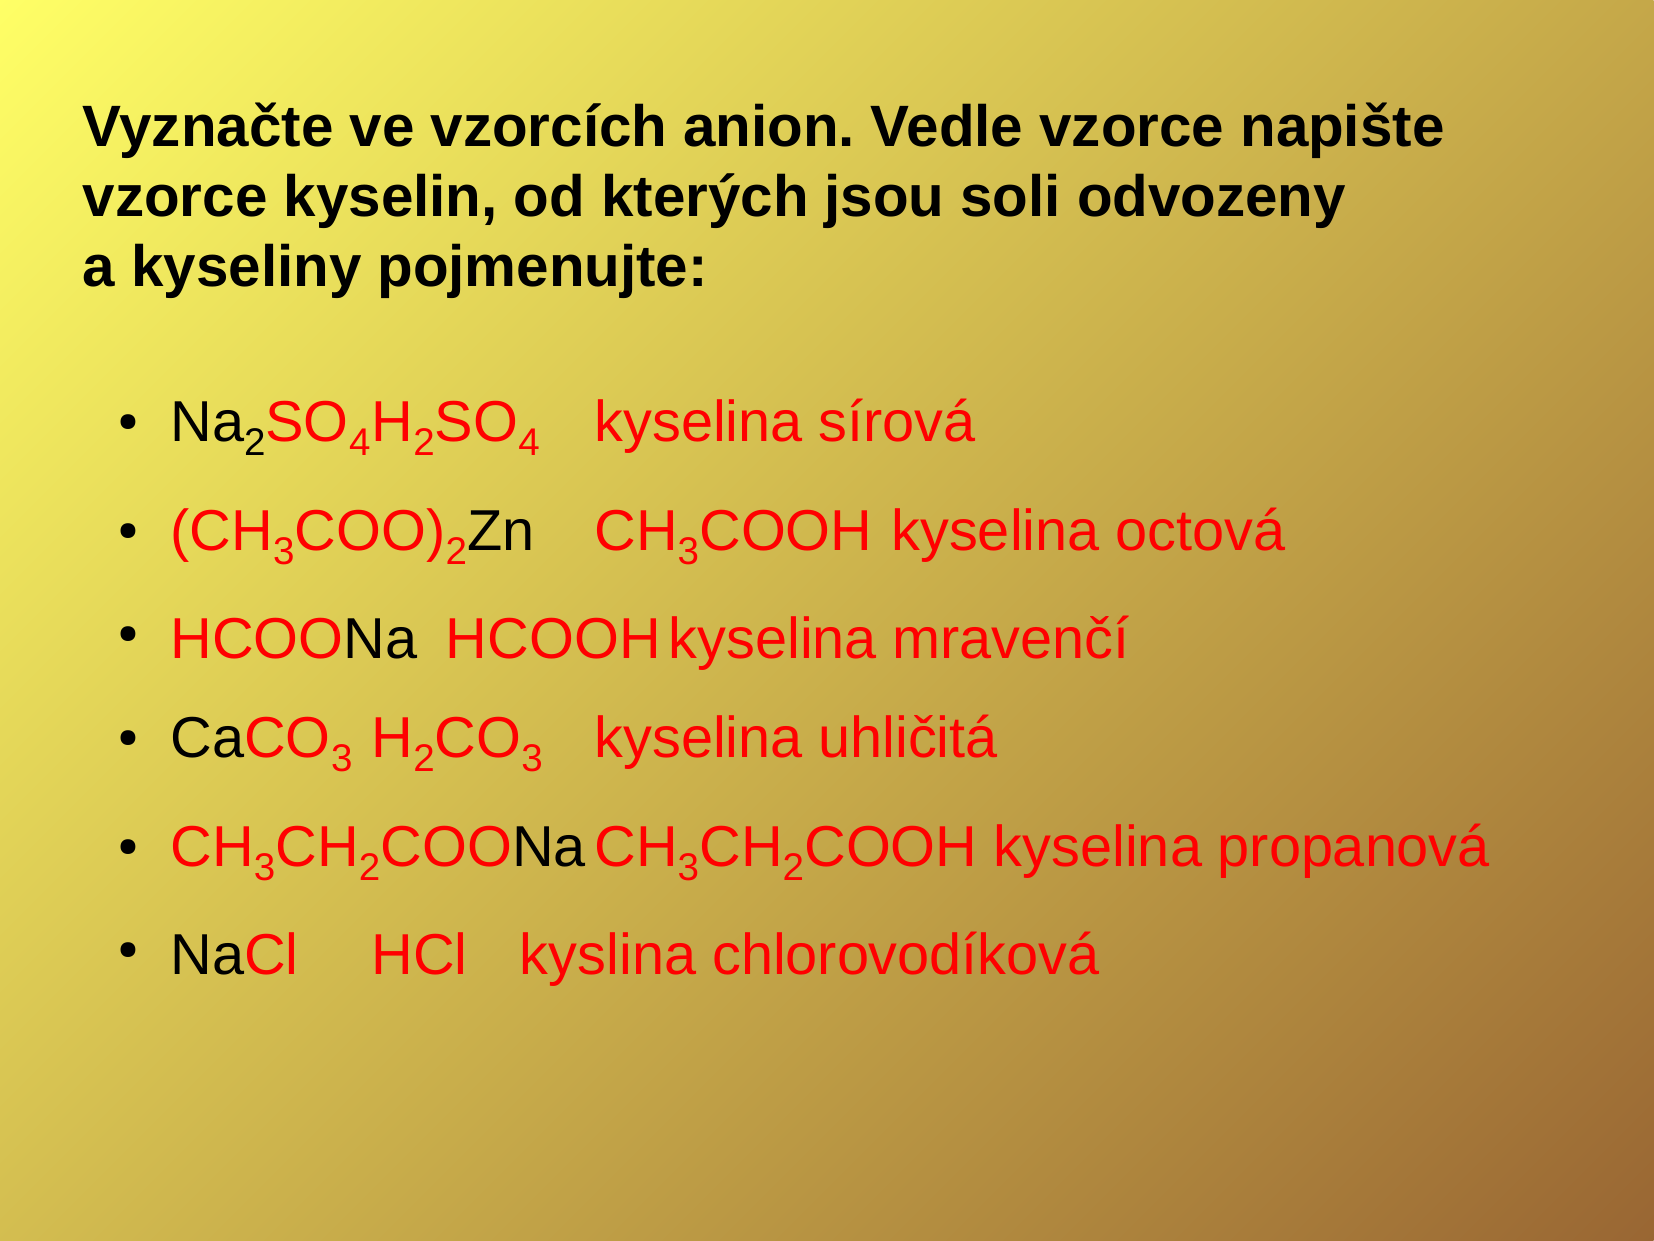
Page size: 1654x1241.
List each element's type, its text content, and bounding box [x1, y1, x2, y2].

list Na2SO4 H2SO4 kyselina sírová (CH3COO)2Zn CH3COOH kyselina octová HCOONa HCOOH kyselina mravenčí CaCO3 H2CO3 kyselina uhličitá CH3CH2COONa CH3CH2COOH kyselina propanová NaCl HCl kyslina chlorovodíková [82, 383, 1571, 997]
title Vyznačte ve vzorcích anion. Vedle vzorce napište vzorce kyselin, od kterých jsou soli odvozeny a kyseliny pojmenujte: [82, 88, 1571, 296]
